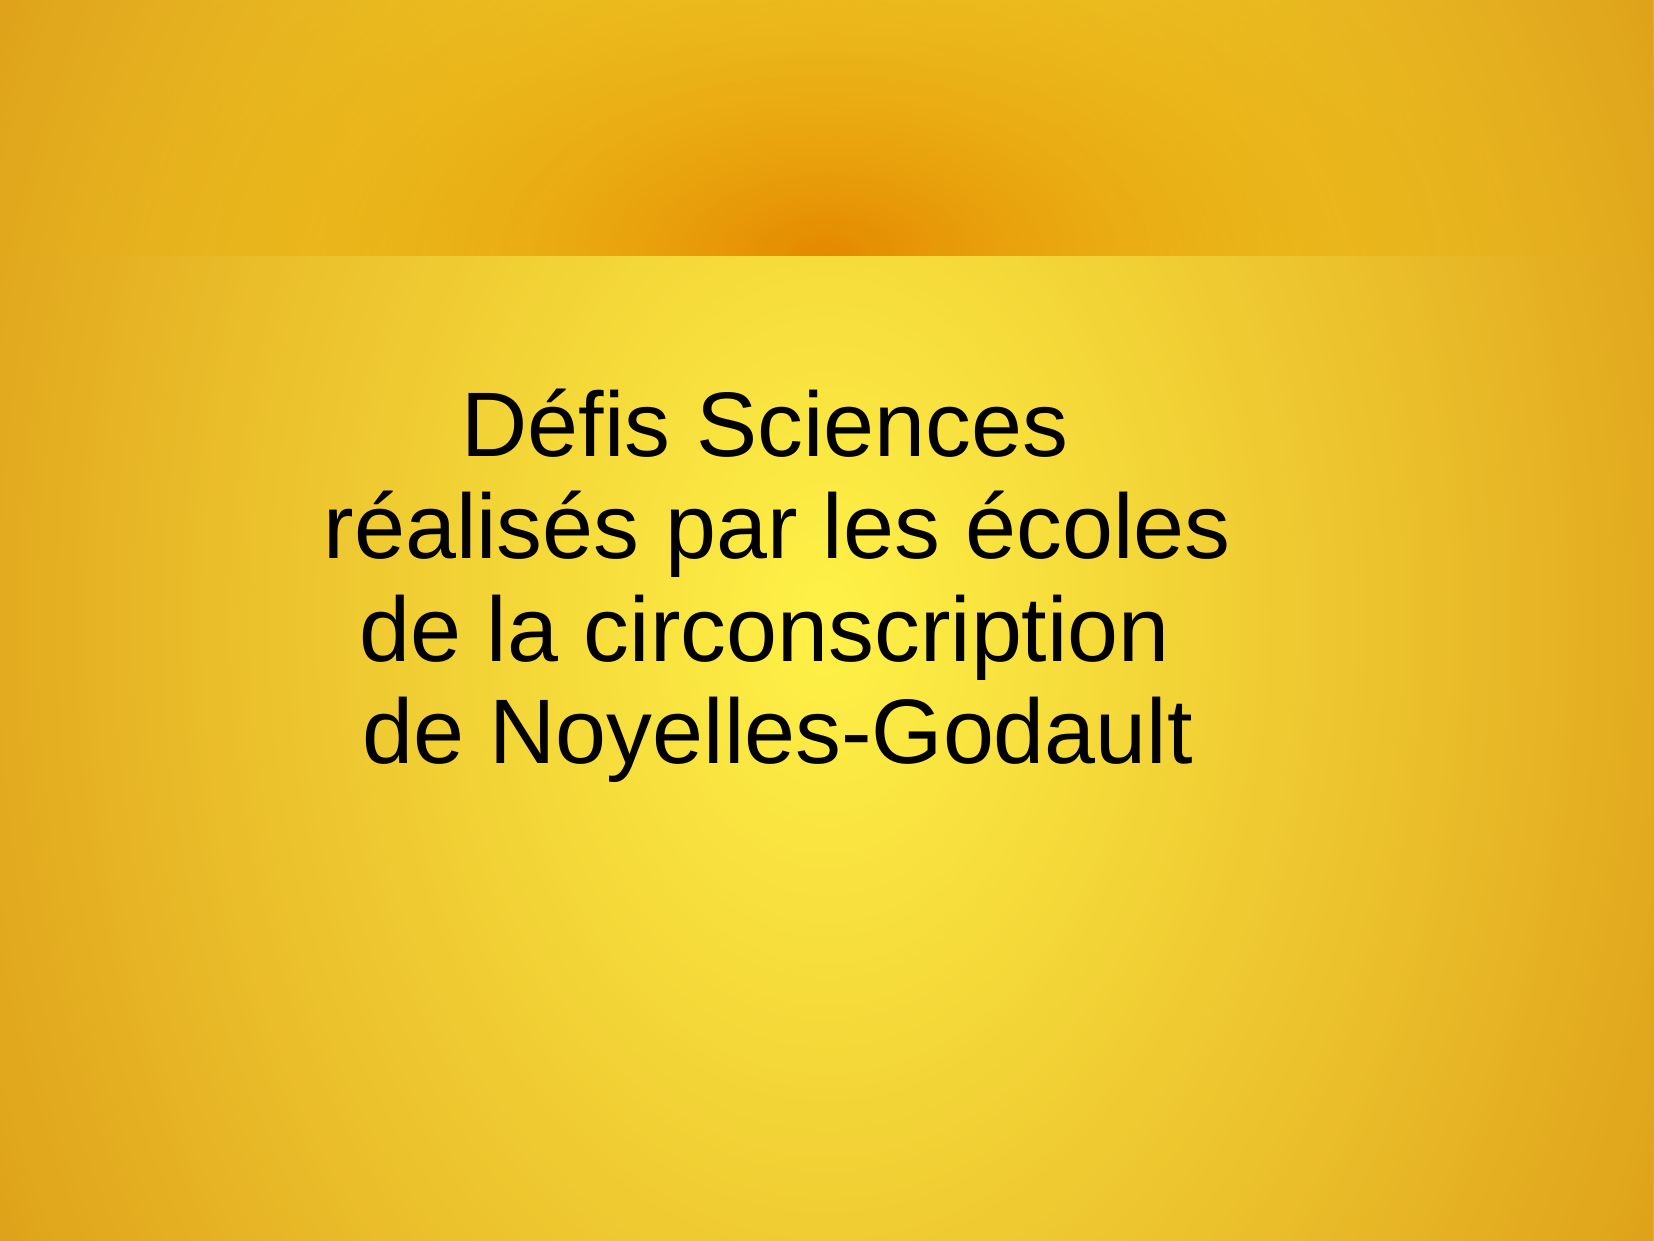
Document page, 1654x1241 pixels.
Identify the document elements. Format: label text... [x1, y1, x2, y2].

text_box Défis Sciences réalisés par les écoles de la circonscription de Noyelles-Godault [248, 366, 1309, 807]
